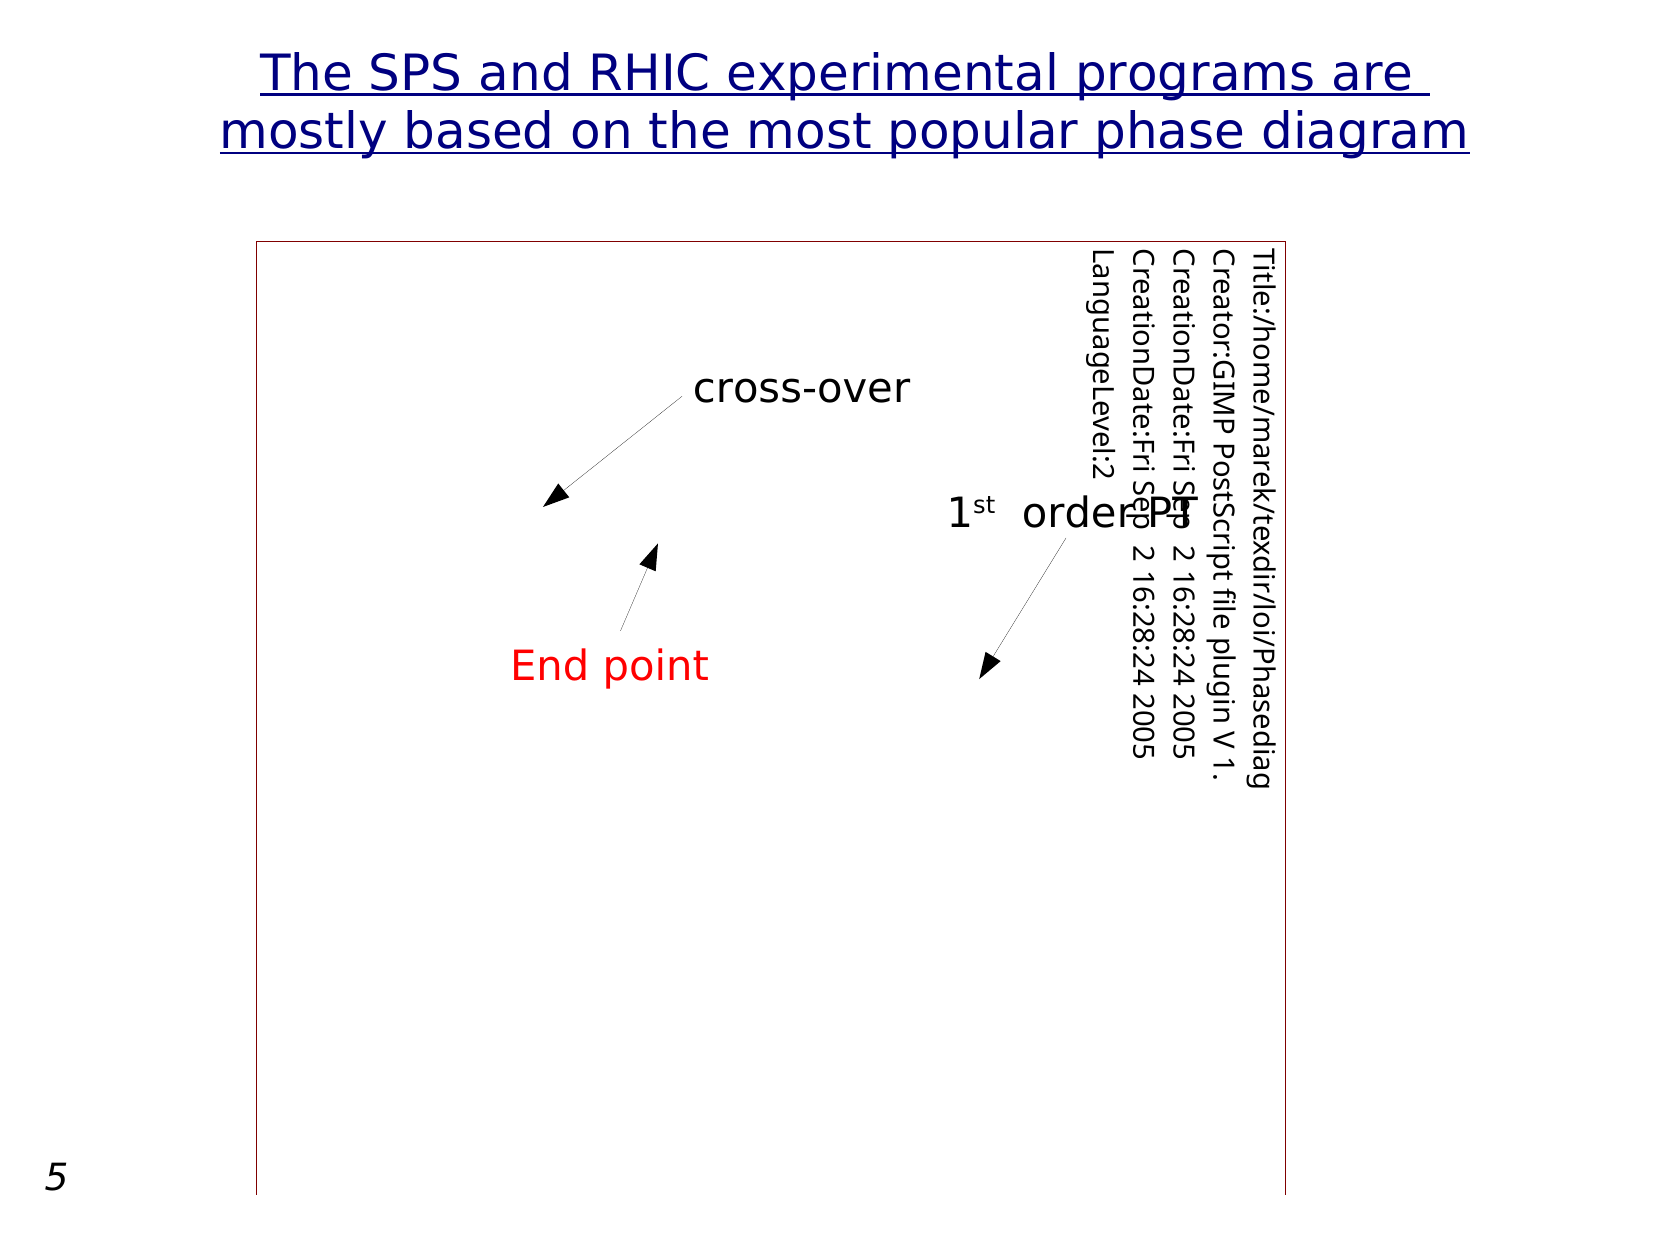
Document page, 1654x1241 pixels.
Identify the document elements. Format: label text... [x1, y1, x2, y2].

picture [256, 239, 1287, 1195]
text_box 1st order PT [946, 488, 1208, 544]
text_box The SPS and RHIC experimental programs are mostly based on the most popular phase diagram [219, 43, 1471, 161]
text_box End point [510, 641, 718, 690]
text_box cross-over [692, 363, 953, 412]
